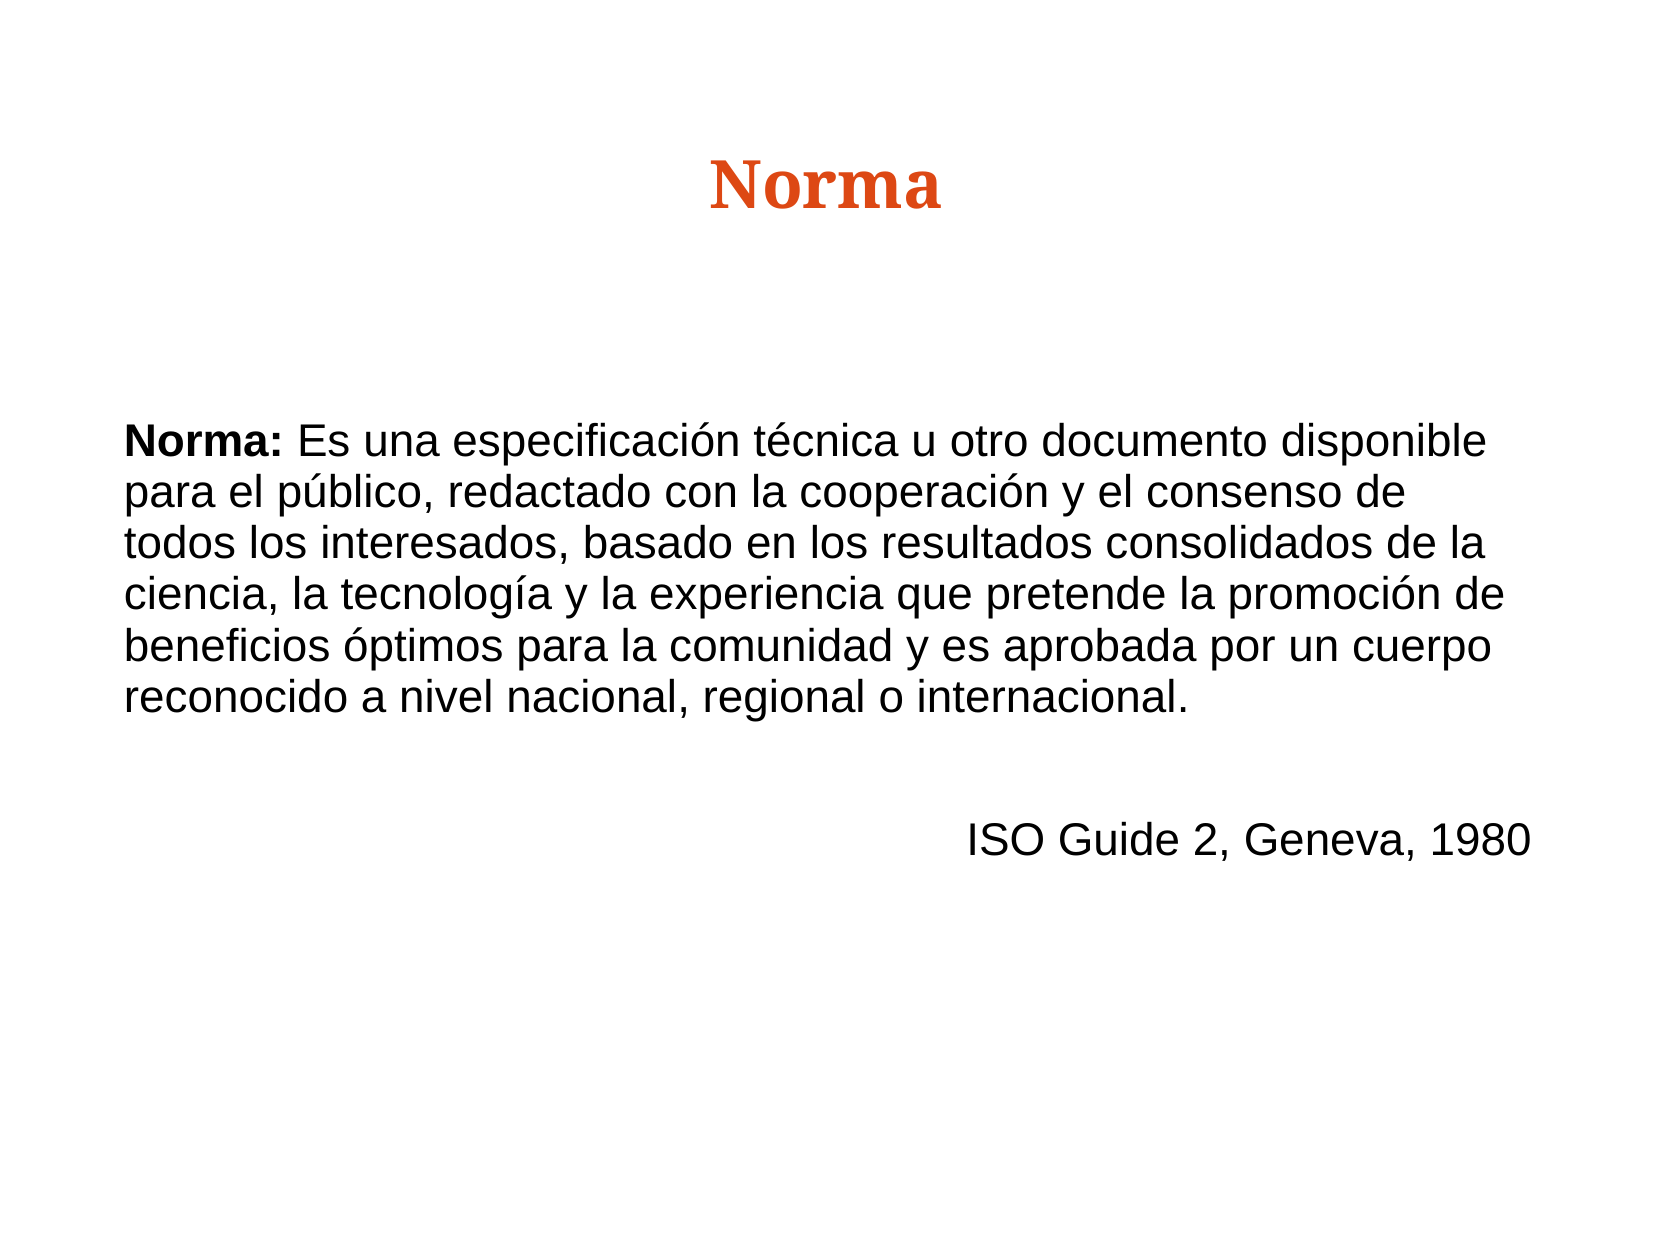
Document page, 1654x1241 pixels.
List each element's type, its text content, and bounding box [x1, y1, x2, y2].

list Norma: Es una especificación técnica u otro documento disponible para el público, redactado con la cooperación y el consenso de todos los interesados, basado en los resultados consolidados de la ciencia, la tecnología y la experiencia que pretende la promoción de beneficios óptimos para la comunidad y es aprobada por un cuerpo reconocido a nivel nacional, regional o internacional. ISO Guide 2, Geneva, 1980 [124, 343, 1532, 1063]
title Norma [124, 78, 1530, 287]
